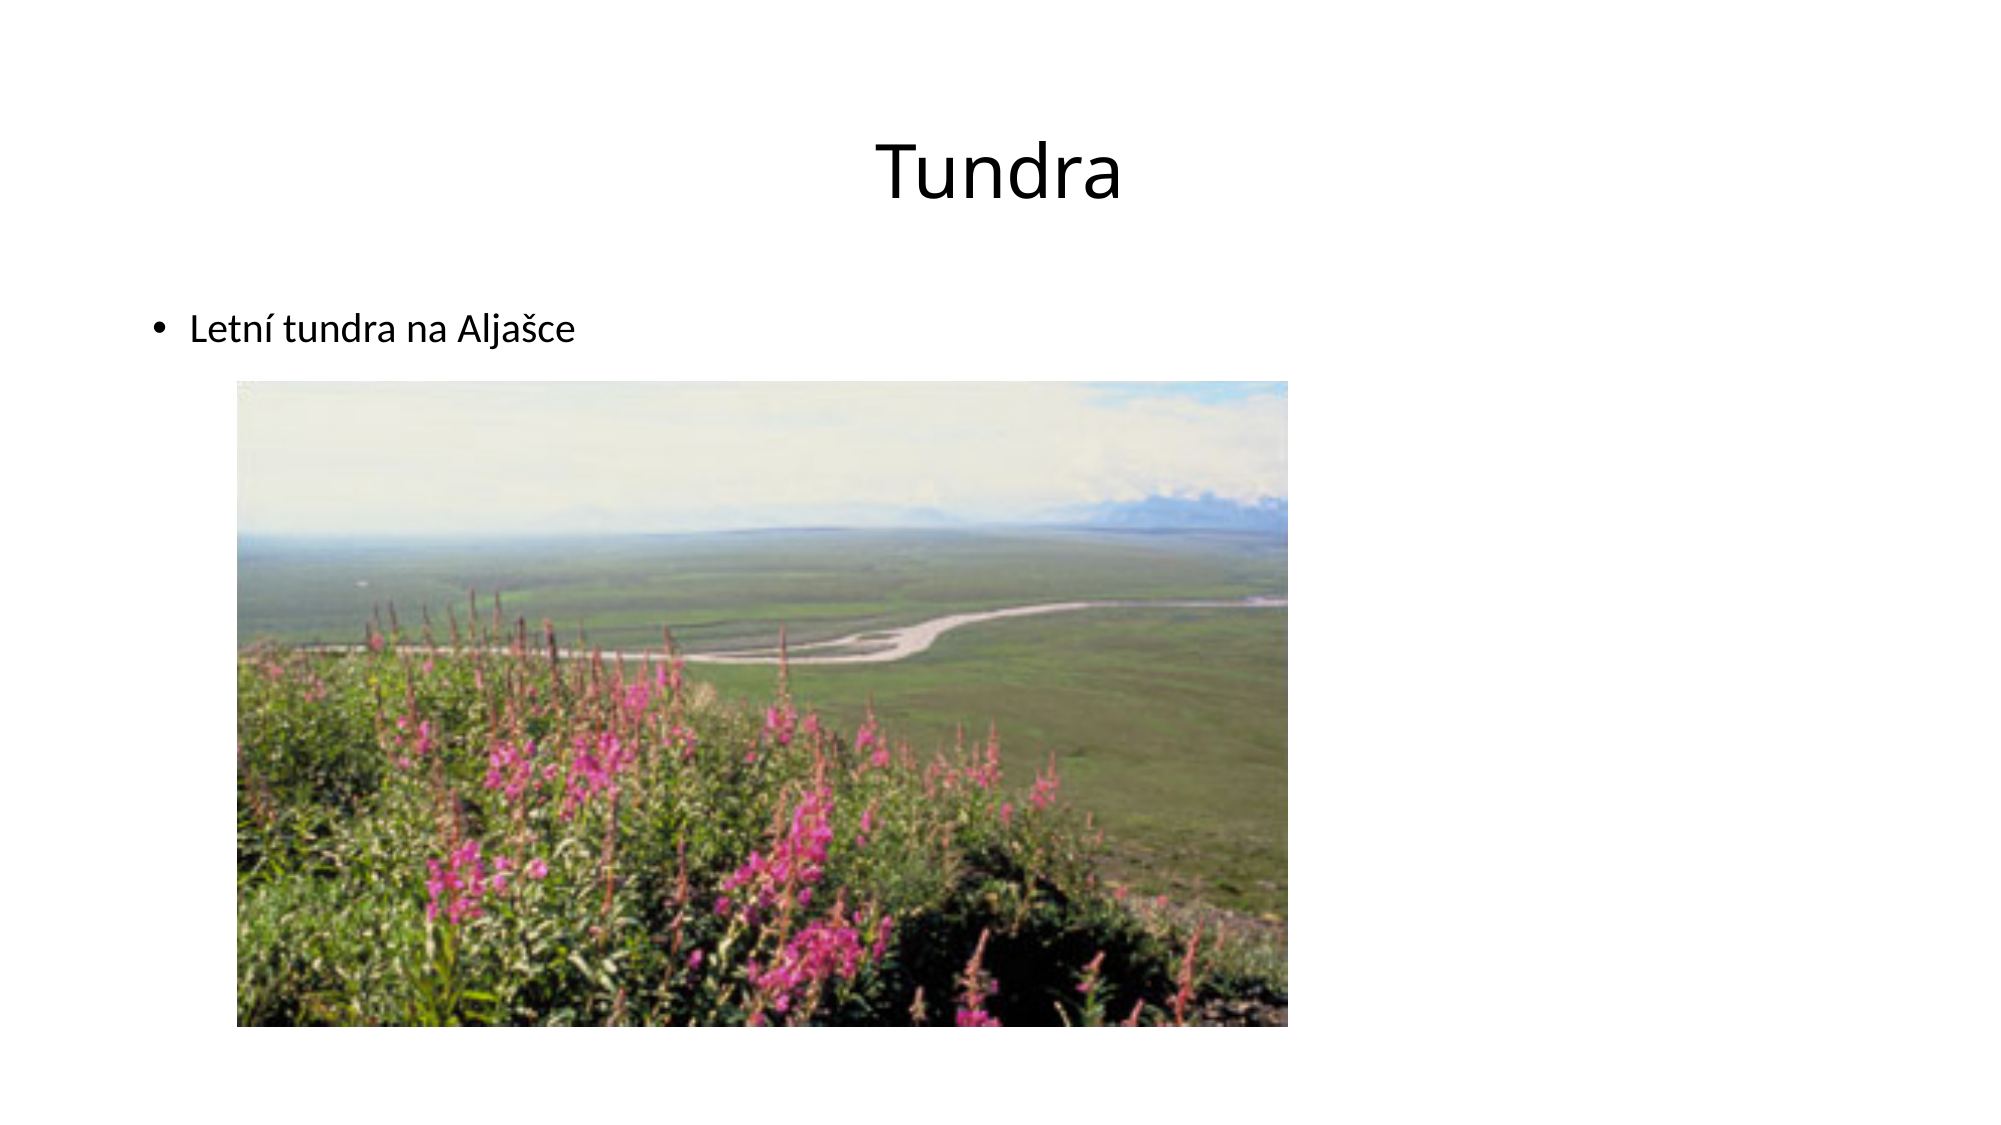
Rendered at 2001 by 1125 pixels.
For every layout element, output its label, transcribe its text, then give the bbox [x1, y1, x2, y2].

title Tundra [137, 59, 1863, 278]
picture [237, 381, 1288, 1027]
list Letní tundra na Aljašce [137, 299, 1863, 1014]
